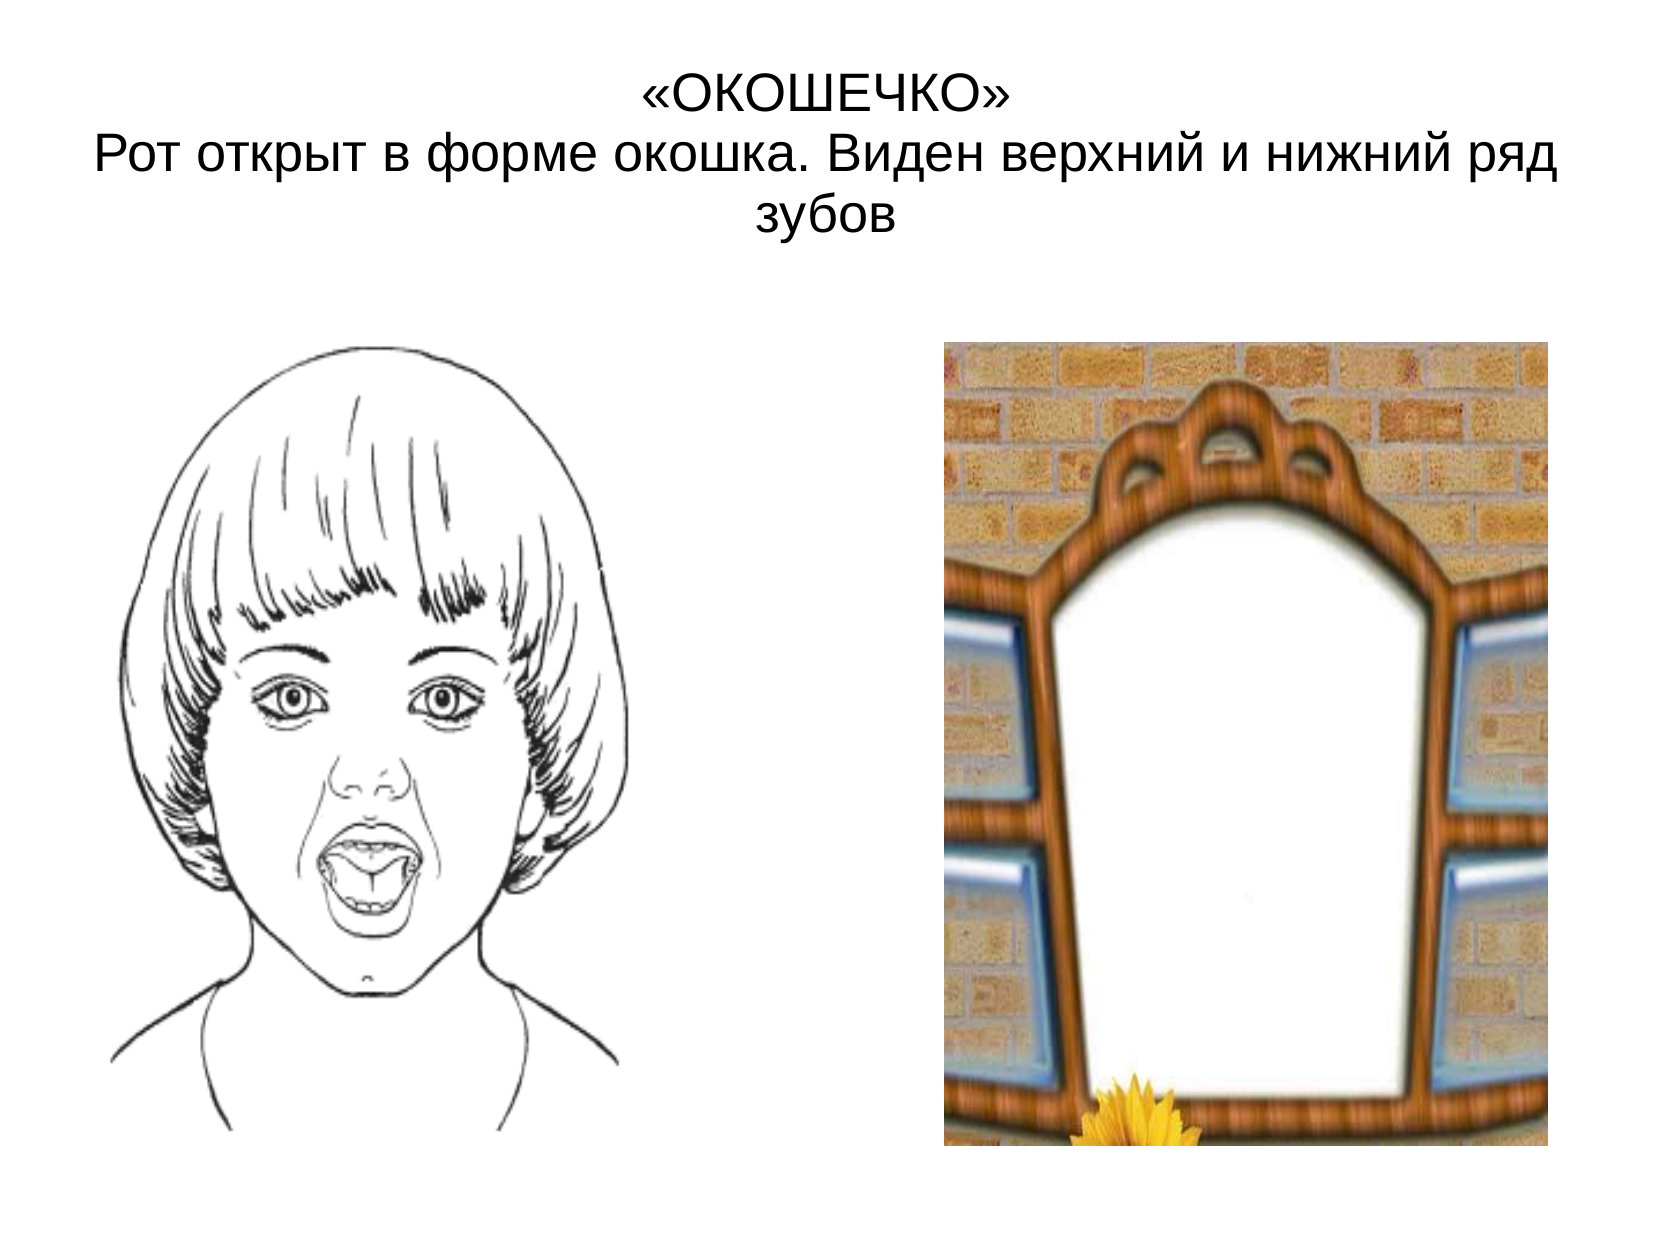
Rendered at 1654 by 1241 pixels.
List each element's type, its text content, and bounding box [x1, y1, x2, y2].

picture [944, 342, 1548, 1146]
picture [35, 307, 721, 1227]
title «ОКОШЕЧКО» Рот открыт в форме окошка. Виден верхний и нижний ряд зубов [82, 49, 1571, 257]
